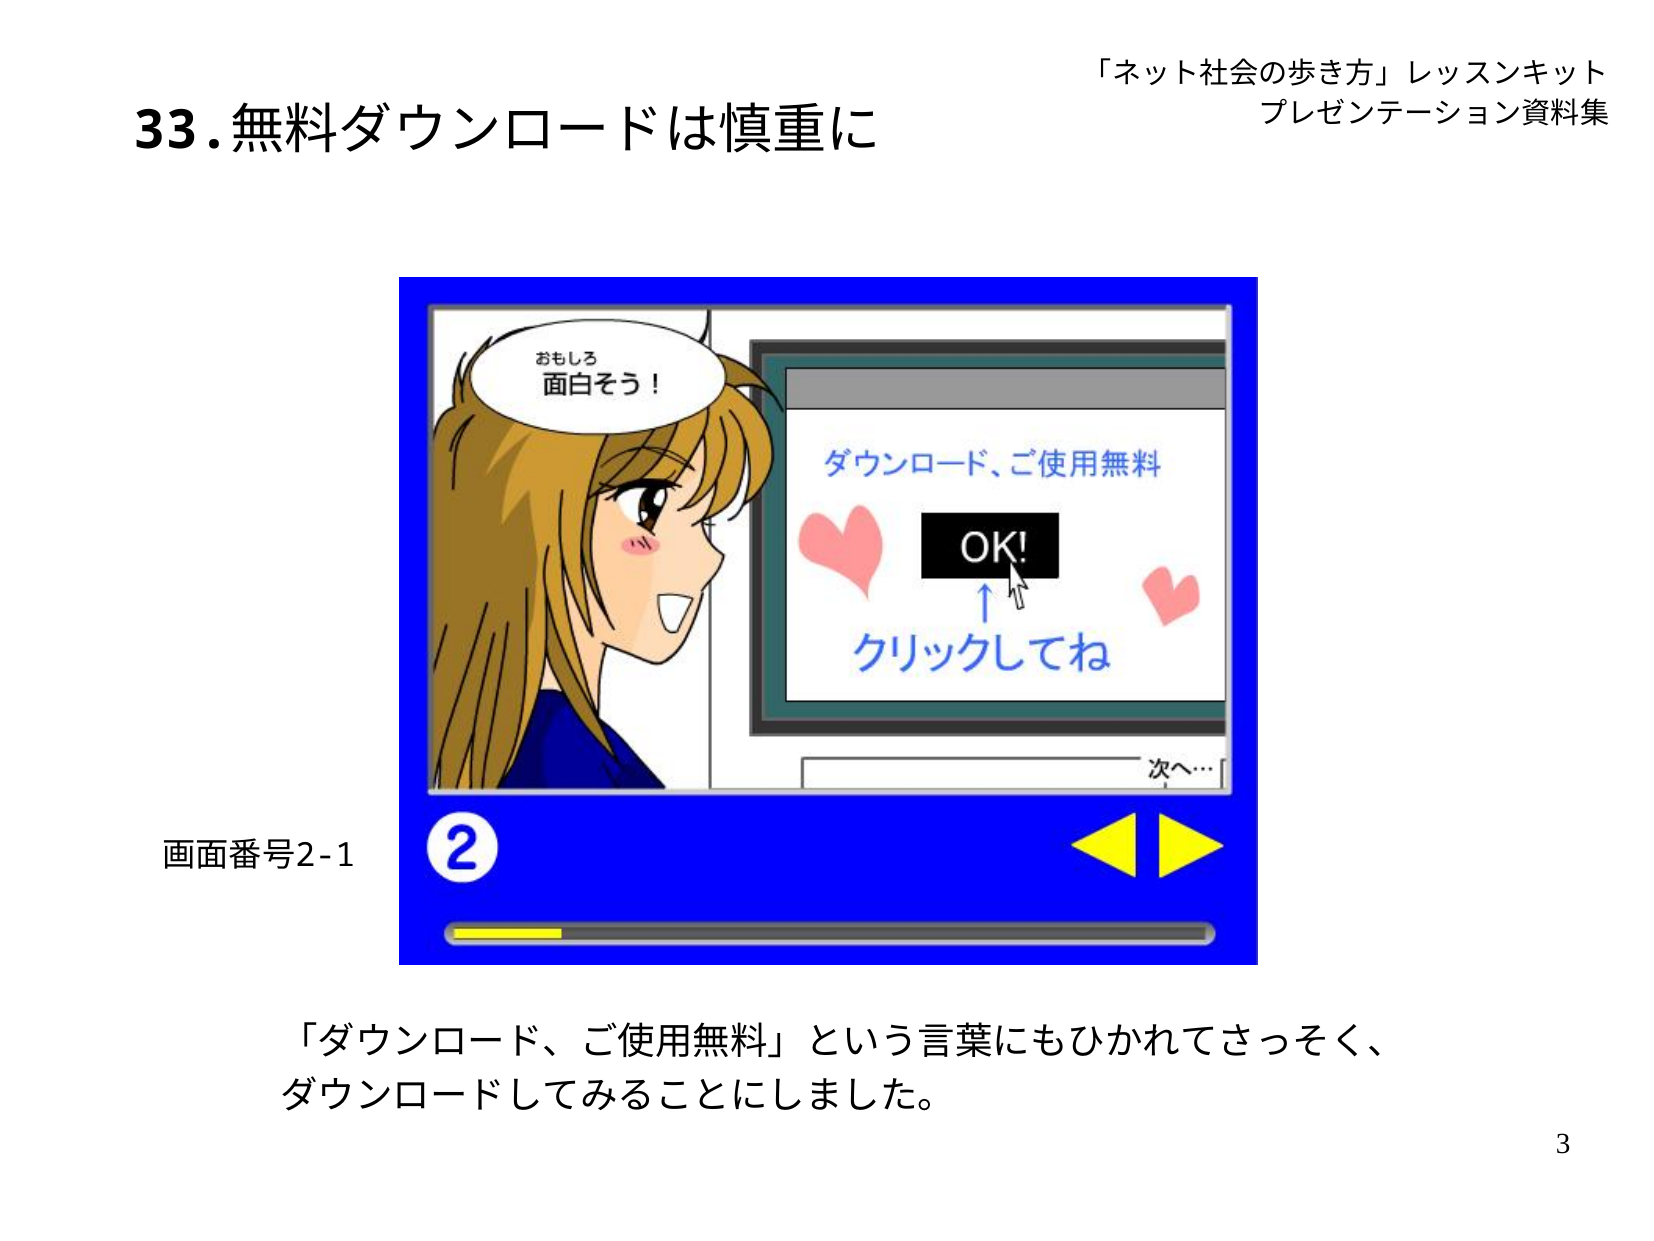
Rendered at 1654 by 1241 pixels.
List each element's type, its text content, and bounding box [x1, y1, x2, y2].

text_box 画面番号2-1 [147, 826, 384, 882]
picture [399, 277, 1258, 965]
text_box 「ダウンロード、ご使用無料」という言葉にもひかれてさっそく、ダウンロードしてみることにしました。 [265, 1003, 1447, 1128]
text_box 33.無料ダウンロードは慎重に [118, 88, 1241, 169]
text_box 「ネット社会の歩き方」レッスンキット プレゼンテーション資料集 [1062, 44, 1625, 139]
